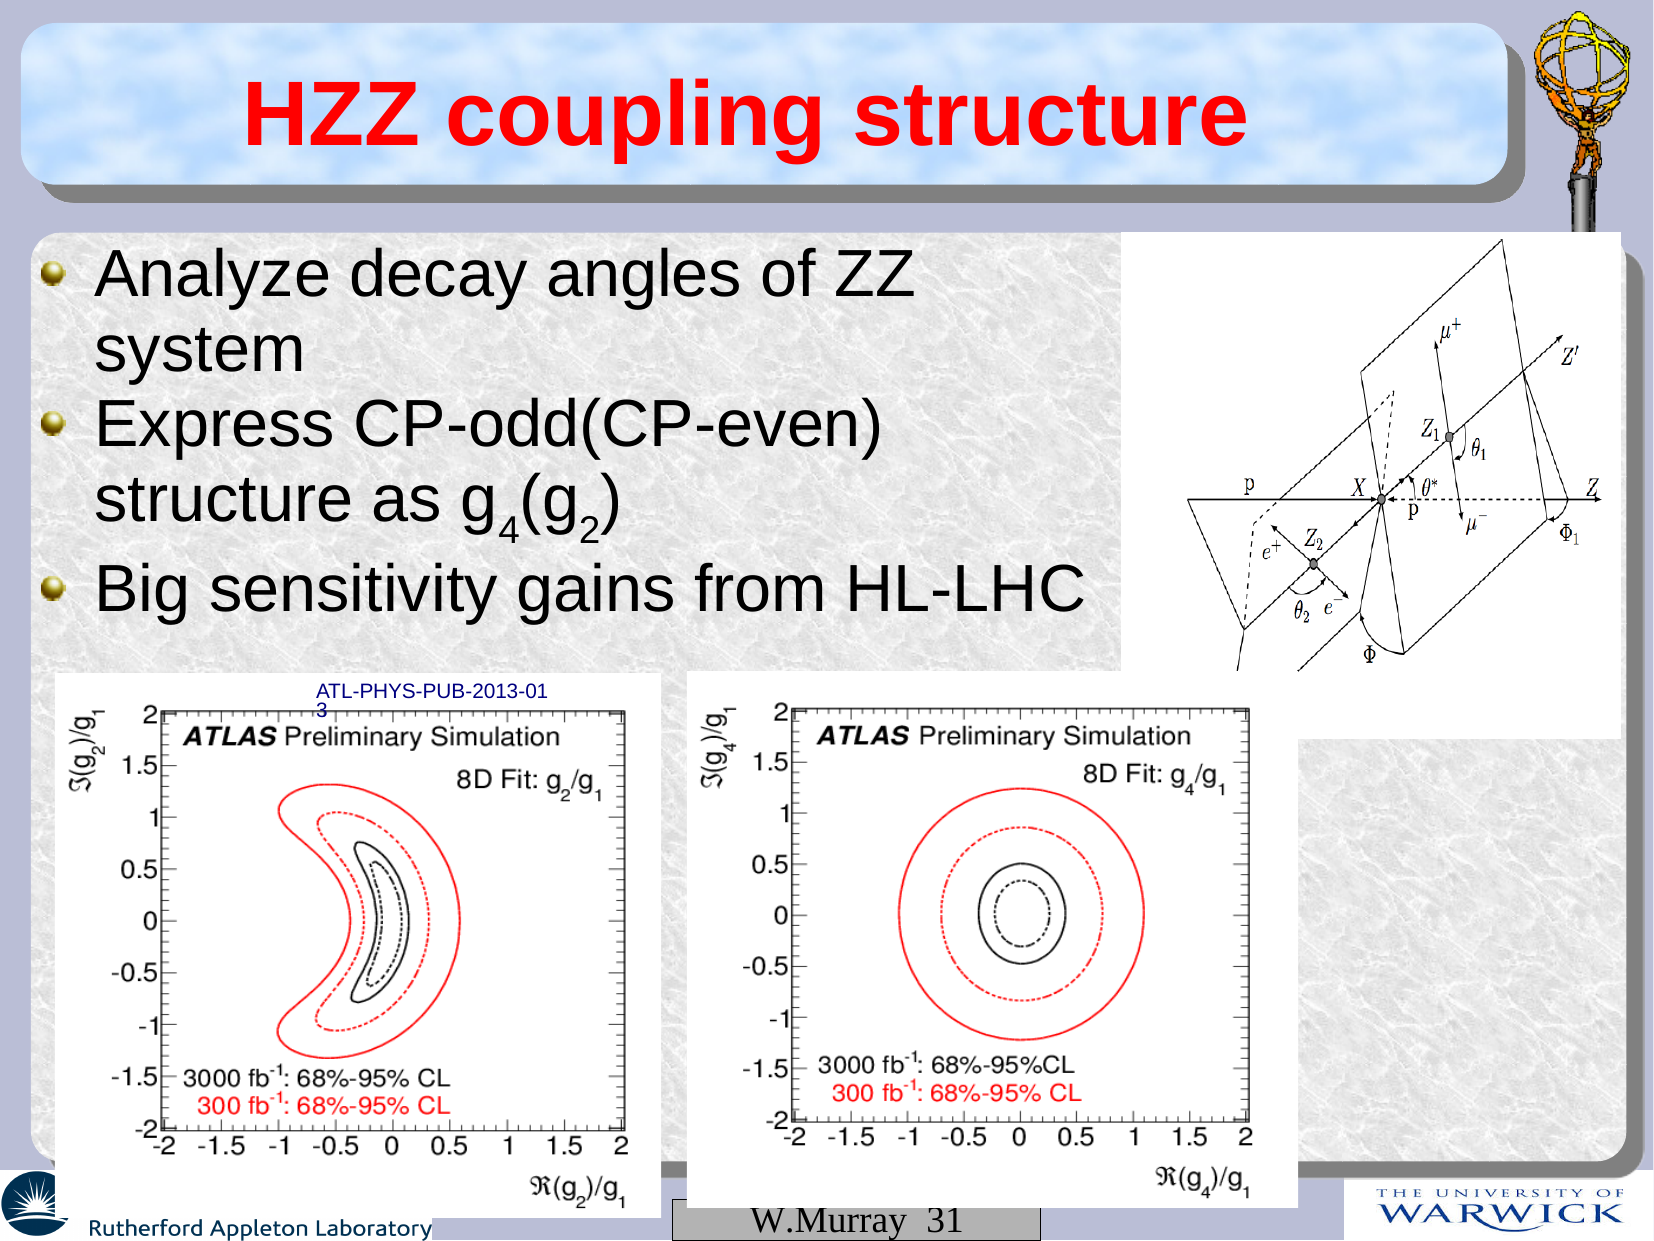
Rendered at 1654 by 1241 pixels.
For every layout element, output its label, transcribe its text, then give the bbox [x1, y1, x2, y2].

text_box ATL-PHYS-PUB-2013-013 [301, 672, 575, 712]
list Analyze decay angles of ZZ system Express CP-odd(CP-even) structure as g4(g2) Big sensitivity gains from HL-LHC [23, 236, 1120, 746]
title HZZ coupling structure [29, 39, 1489, 190]
picture [0, 0, 1654, 1241]
picture [1344, 1170, 1654, 1241]
picture [20, 22, 1508, 181]
